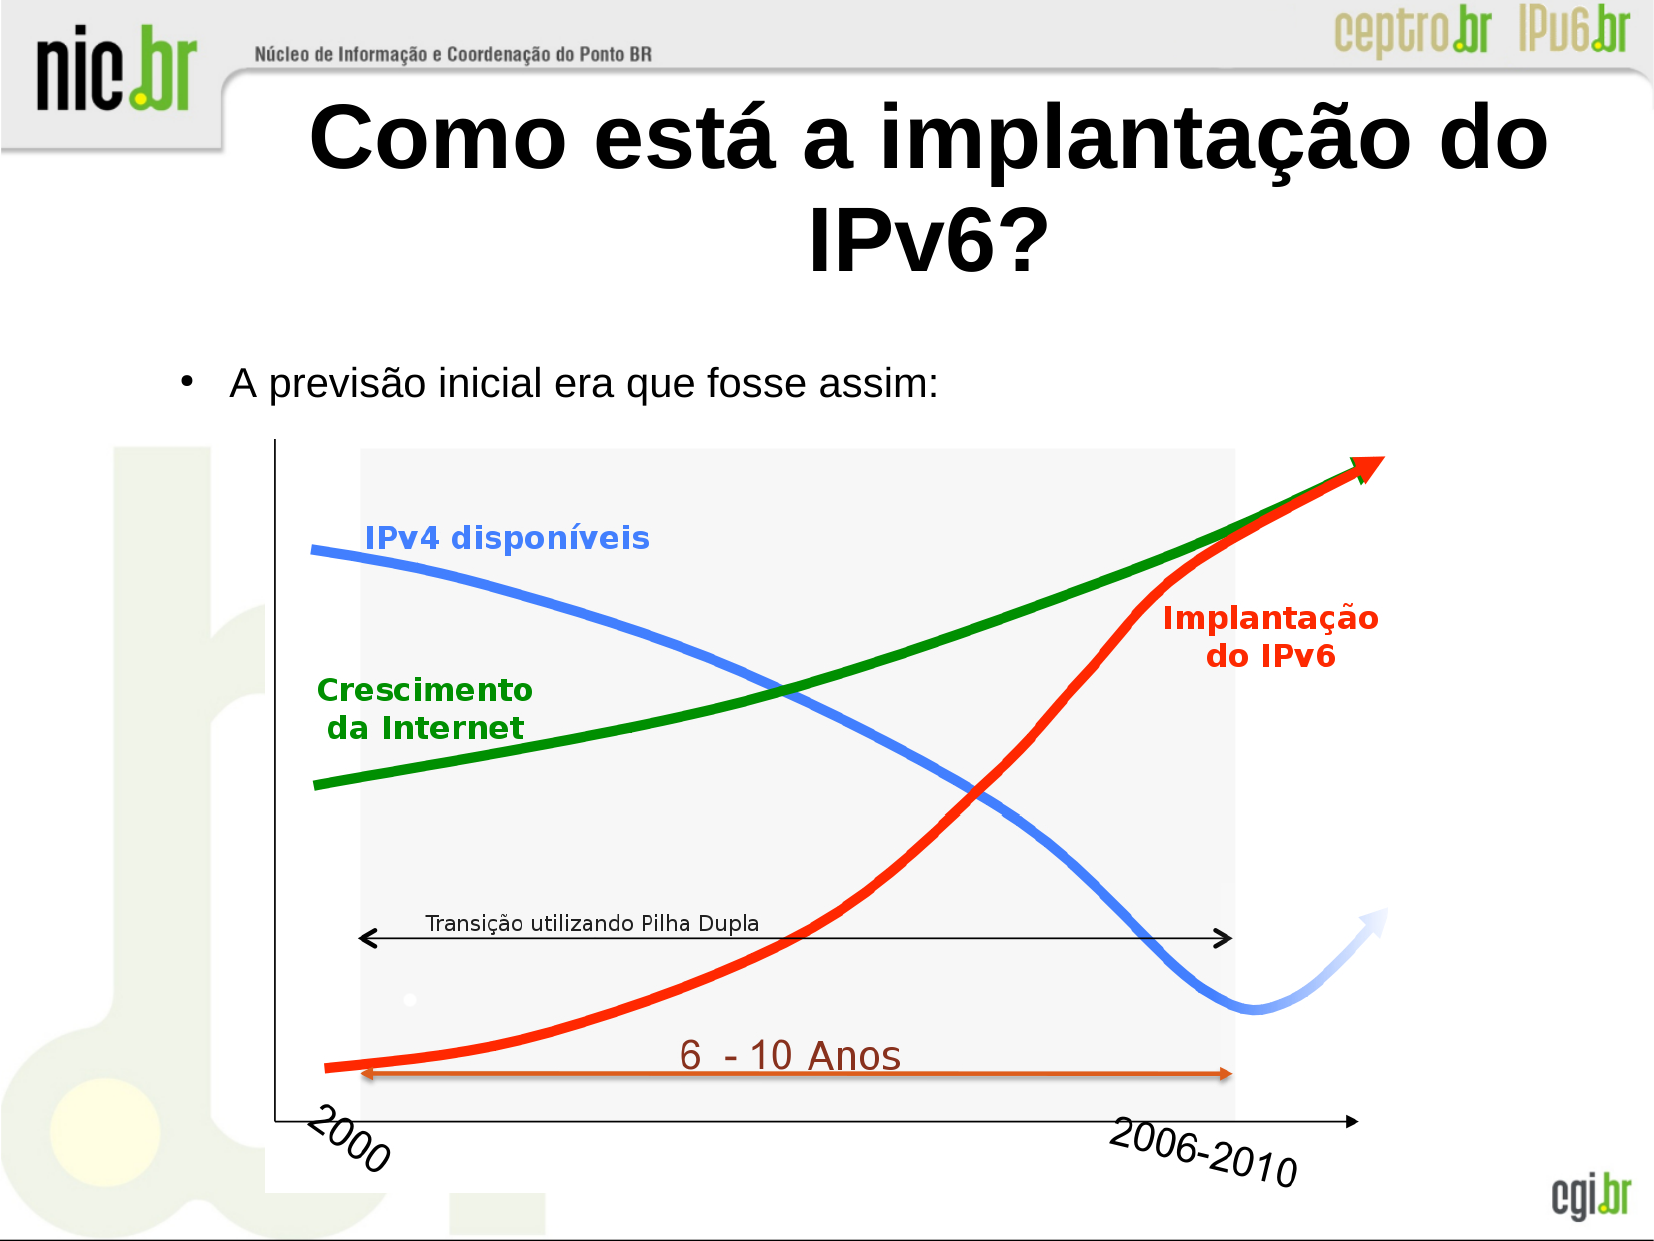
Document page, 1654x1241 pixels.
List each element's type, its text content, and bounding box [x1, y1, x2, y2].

picture [0, 0, 1654, 1241]
text_box A previsão inicial era que fosse assim: [164, 354, 1489, 408]
text_box Como está a implantação do IPv6? [206, 79, 1654, 198]
